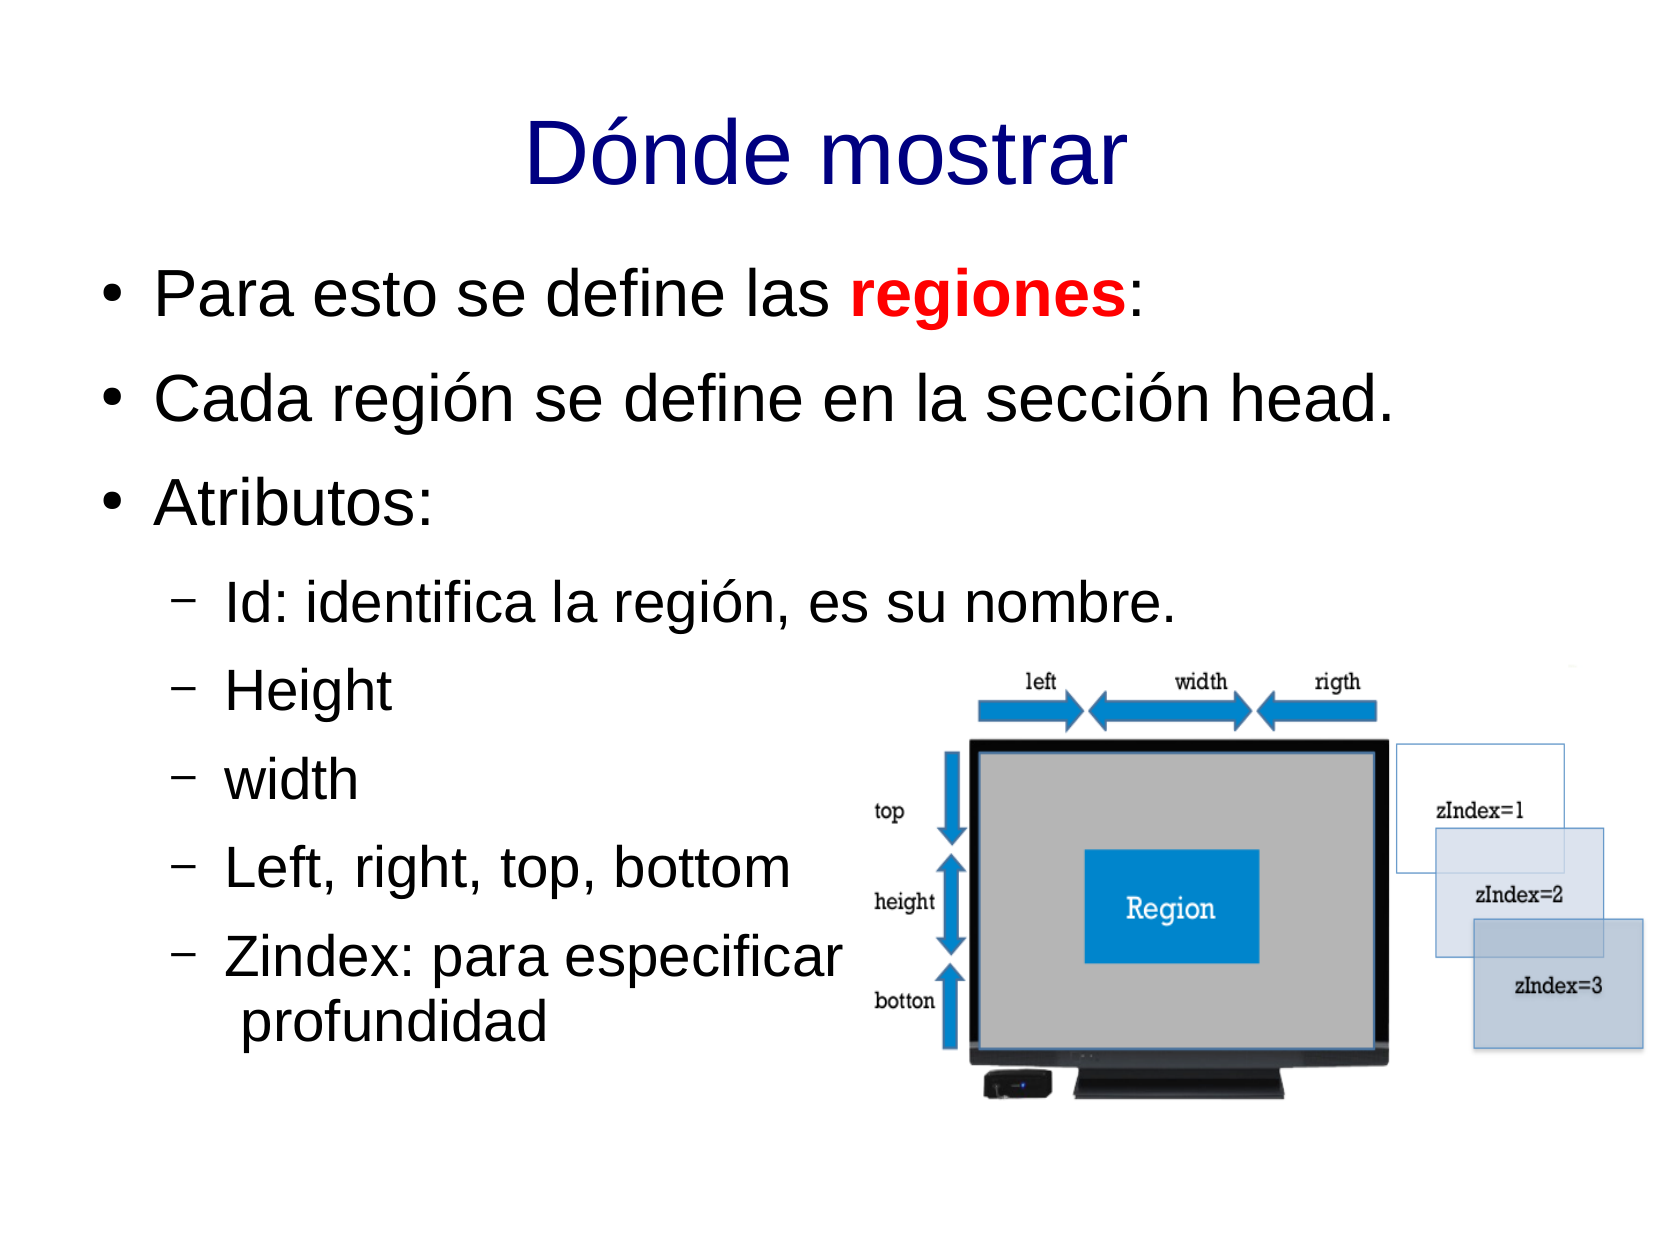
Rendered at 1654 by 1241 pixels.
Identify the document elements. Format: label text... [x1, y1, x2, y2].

list Para esto se define las regiones: Cada región se define en la sección head. Atributos: Id: identifica la región, es su nombre. Height width Left, right, top, bottom Zindex: para especificar profundidad [82, 256, 1538, 1122]
picture [863, 654, 1654, 1122]
title Dónde mostrar [82, 49, 1571, 257]
